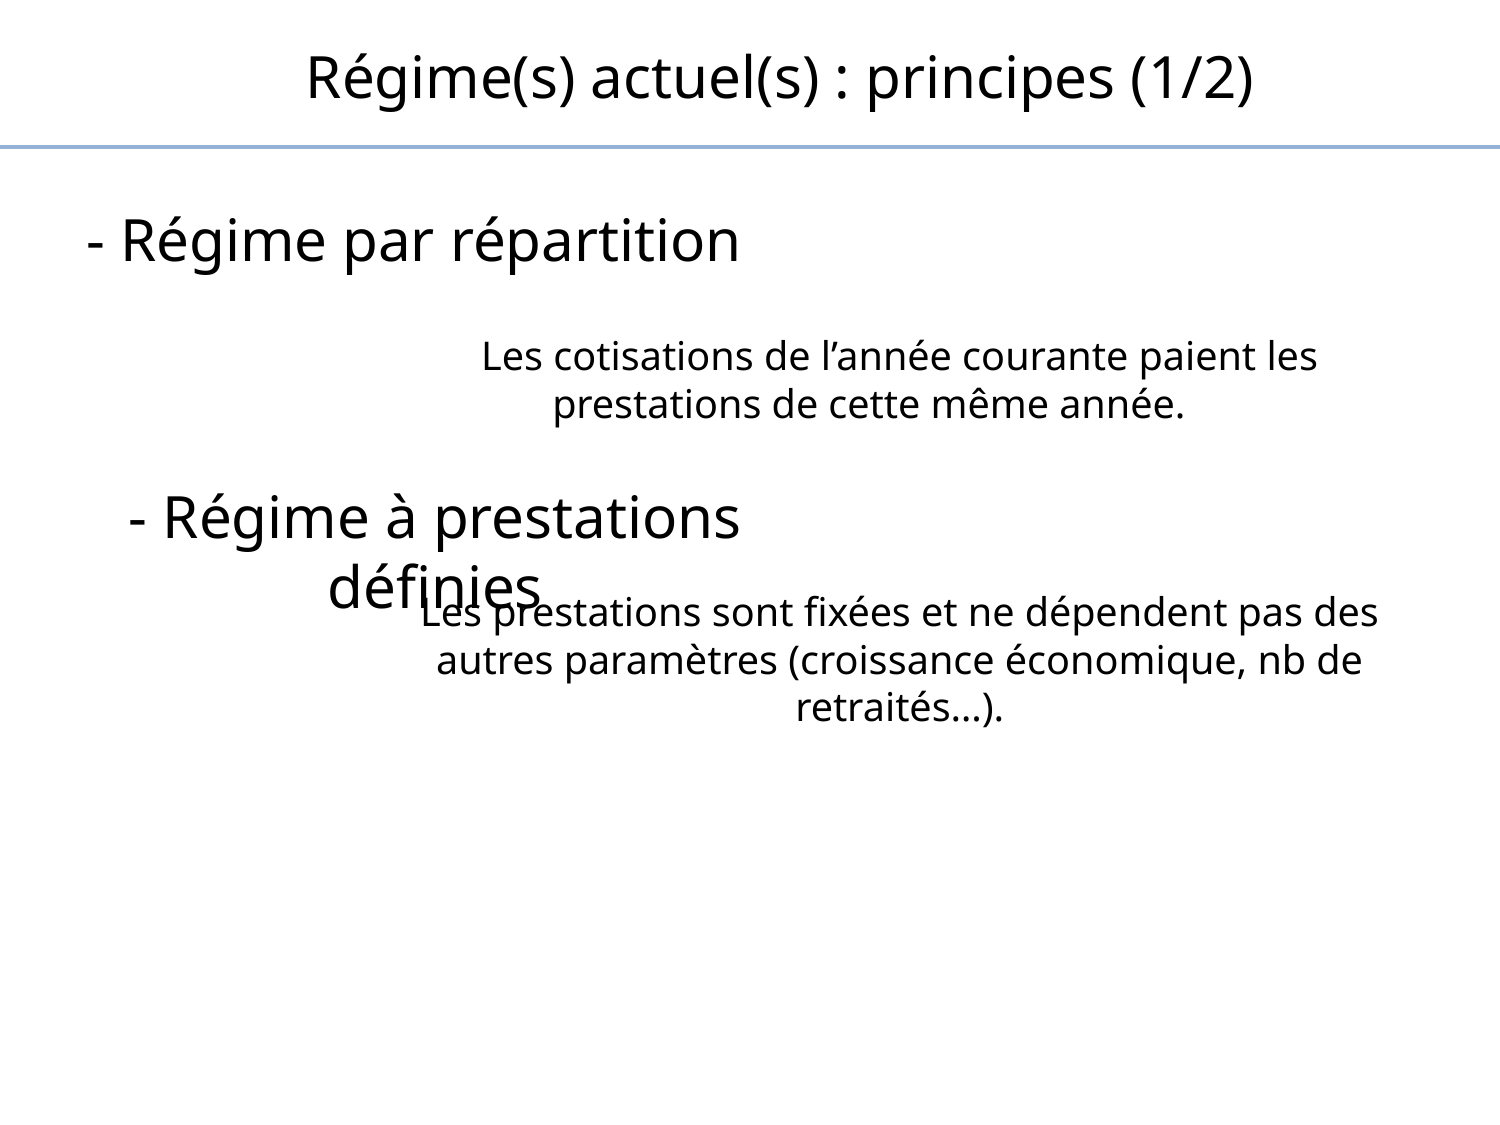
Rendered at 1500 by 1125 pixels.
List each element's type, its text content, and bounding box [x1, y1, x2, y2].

text_box Les cotisations de l’année courante paient les prestations de cette même année. [407, 323, 1393, 434]
text_box Les prestations sont fixées et ne dépendent pas des autres paramètres (croissance économique, nb de retraités…). [407, 579, 1393, 738]
text_box Régime(s) actuel(s) : principes (1/2) [172, 32, 1403, 118]
text_box - Régime à prestations définies [50, 472, 821, 628]
text_box - Régime par répartition [50, 195, 779, 281]
